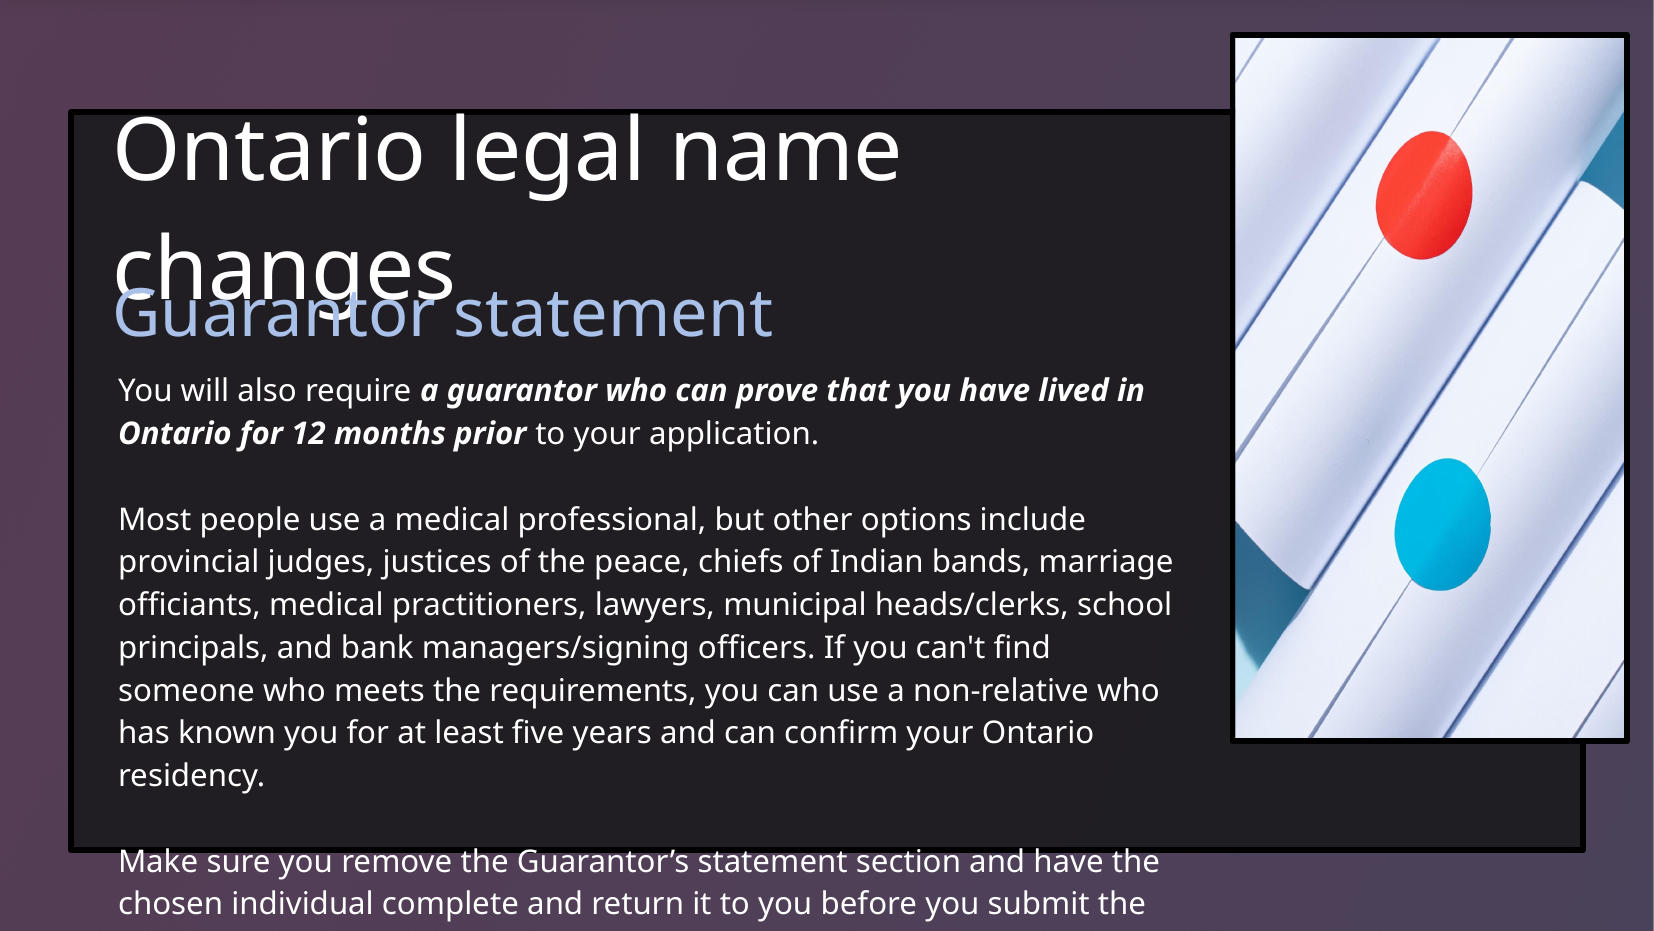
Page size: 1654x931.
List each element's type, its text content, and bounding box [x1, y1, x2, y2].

picture [0, 0, 1654, 931]
title Guarantor statement [112, 272, 798, 348]
picture [1235, 37, 1625, 739]
title Ontario legal name changes [112, 153, 1223, 259]
text_box You will also require a guarantor who can prove that you have lived in Ontario for 12 months prior to your application. Most people use a medical professional, but other options include provincial judges, justices of the peace, chiefs of Indian bands, marriage officiants, medical practitioners, lawyers, municipal heads/clerks, school principals, and bank managers/signing officers. If you can't find someone who meets the requirements, you can use a non-relative who has known you for at least five years and can confirm your Ontario residency. Make sure you remove the Guarantor’s statement section and have the chosen individual complete and return it to you before you submit the application. [118, 368, 1182, 931]
text_box [70, 112, 1583, 851]
